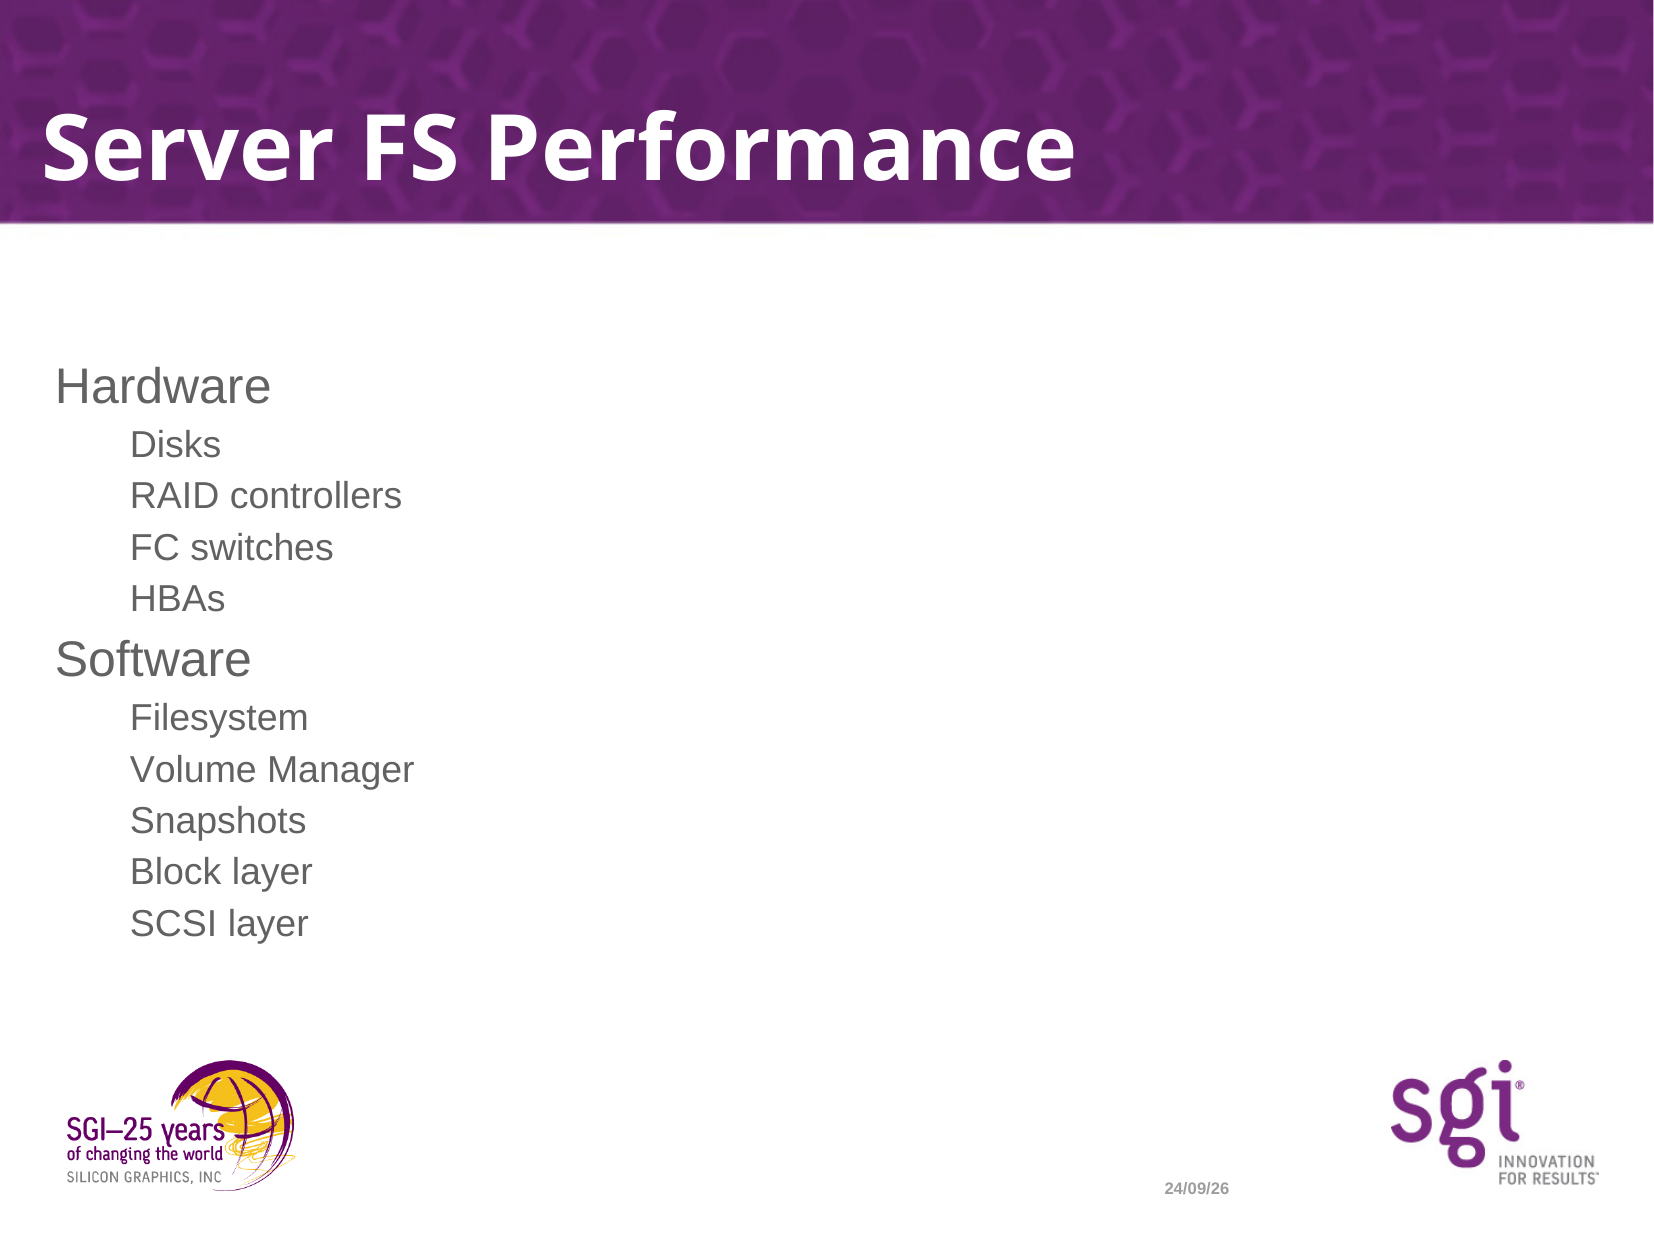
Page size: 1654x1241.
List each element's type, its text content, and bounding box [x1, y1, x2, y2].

title Server FS Performance [41, 48, 1447, 241]
picture [0, 0, 1654, 1194]
list Hardware Disks RAID controllers FC switches HBAs Software Filesystem Volume Manager Snapshots Block layer SCSI layer [55, 358, 1461, 998]
